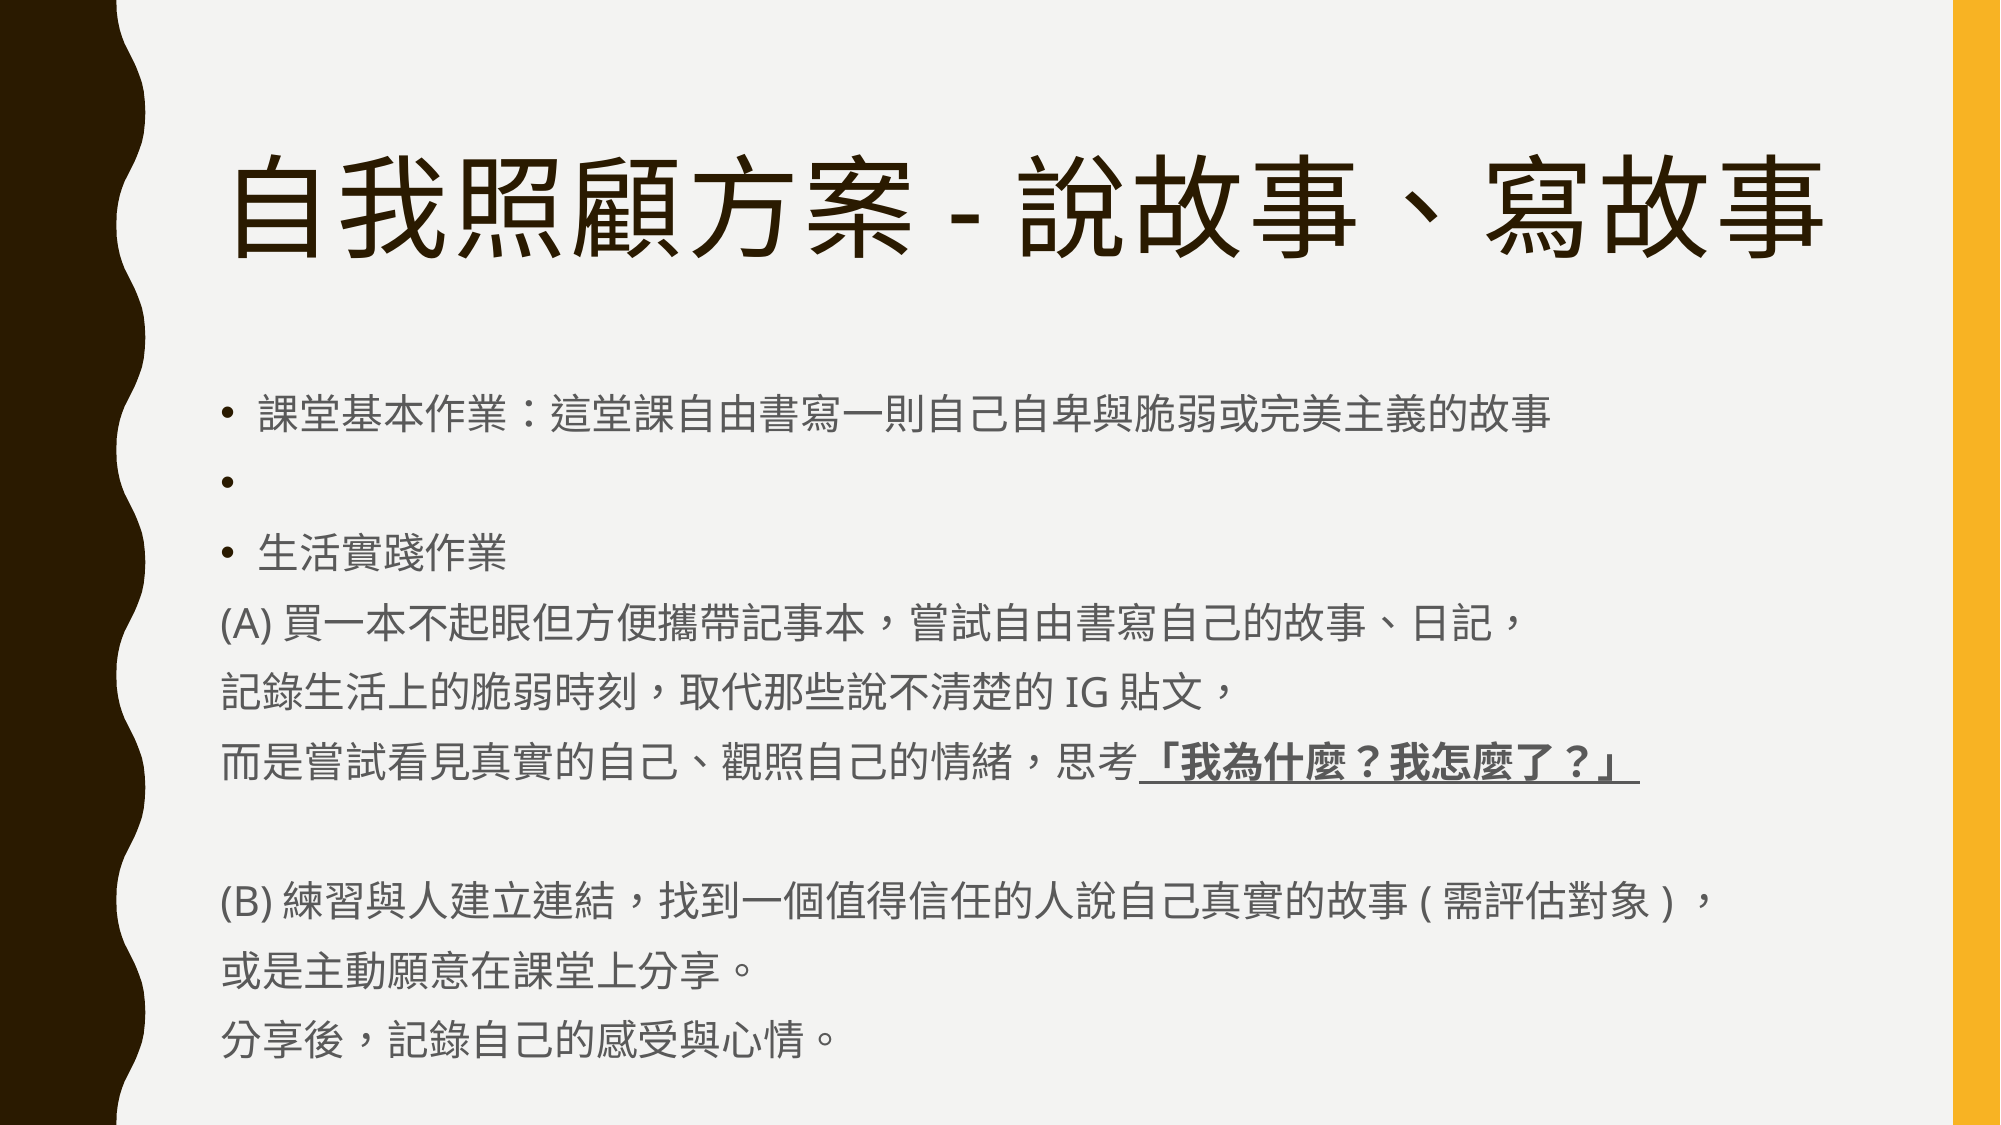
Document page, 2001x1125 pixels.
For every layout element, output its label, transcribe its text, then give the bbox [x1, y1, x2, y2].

title 自我照顧方案-說故事、寫故事 [205, 144, 1876, 308]
list 課堂基本作業：這堂課自由書寫一則自己自卑與脆弱或完美主義的故事 生活實踐作業 (A)買一本不起眼但方便攜帶記事本，嘗試自由書寫自己的故事、日記， 記錄生活上的脆弱時刻，取代那些說不清楚的IG貼文， 而是嘗試看見真實的自己、觀照自己的情緒，思考「我為什麼？我怎麼了？」 (B)練習與人建立連結，找到一個值得信任的人說自己真實的故事(需評估對象)， 或是主動願意在課堂上分享。 分享後，記錄自己的感受與心情。 [205, 375, 1876, 1077]
